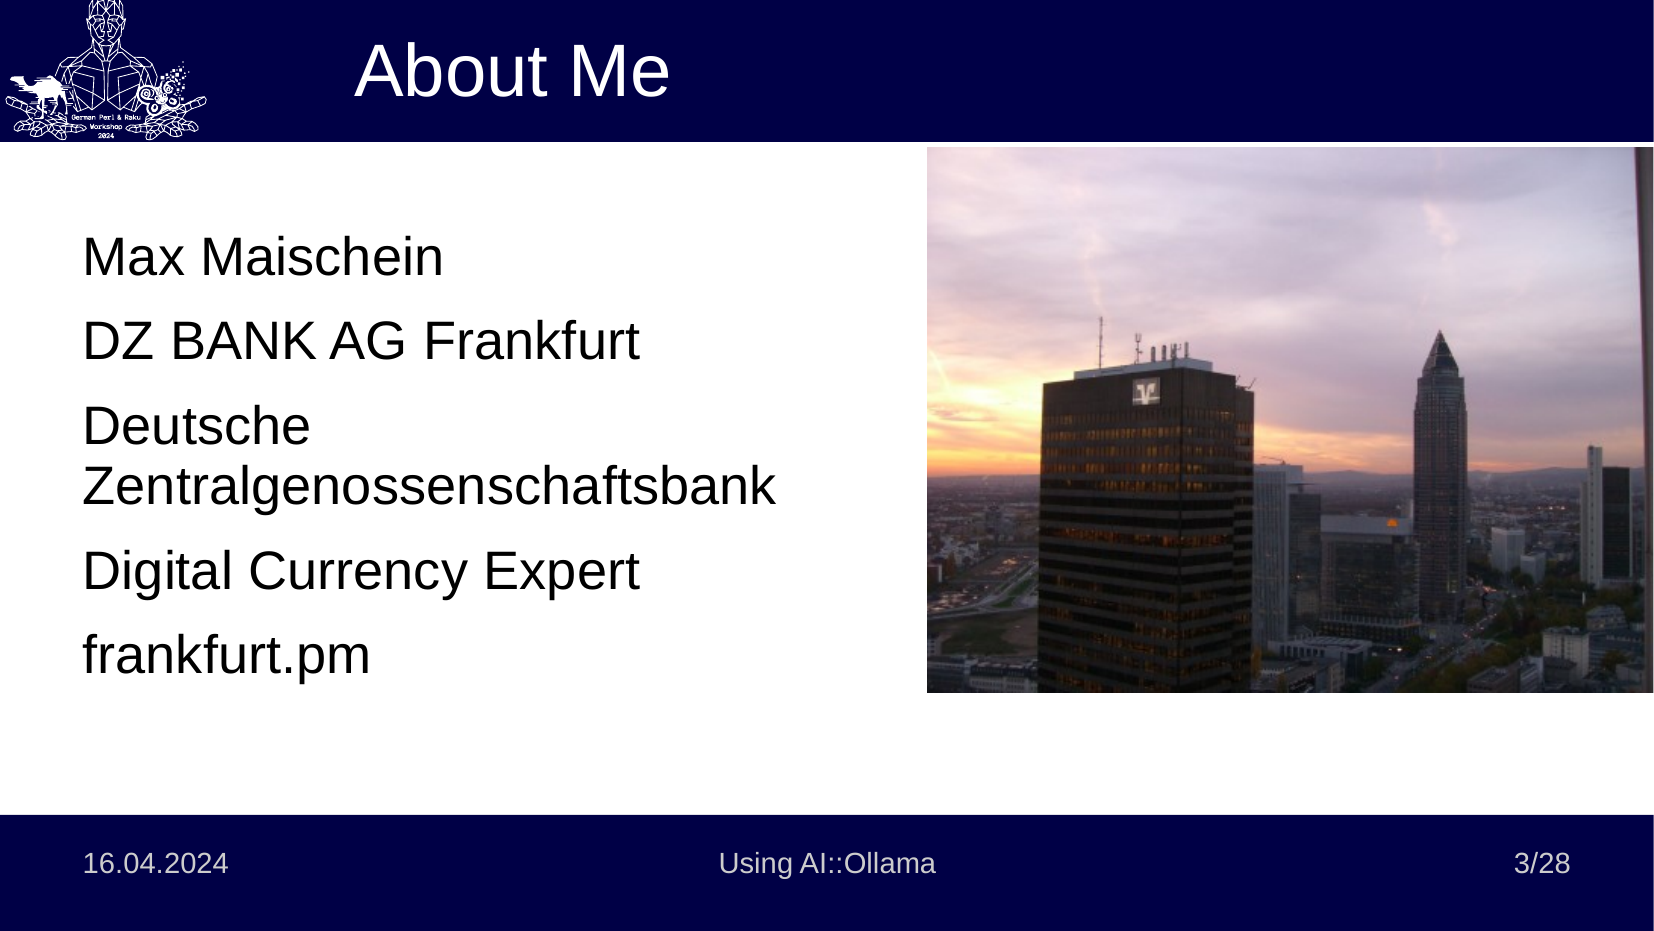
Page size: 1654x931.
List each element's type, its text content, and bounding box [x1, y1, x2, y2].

list Max Maischein DZ BANK AG Frankfurt Deutsche Zentralgenossenschaftsbank Digital Currency Expert frankfurt.pm [82, 141, 910, 815]
title About Me [354, 5, 1654, 136]
picture [927, 147, 1654, 693]
